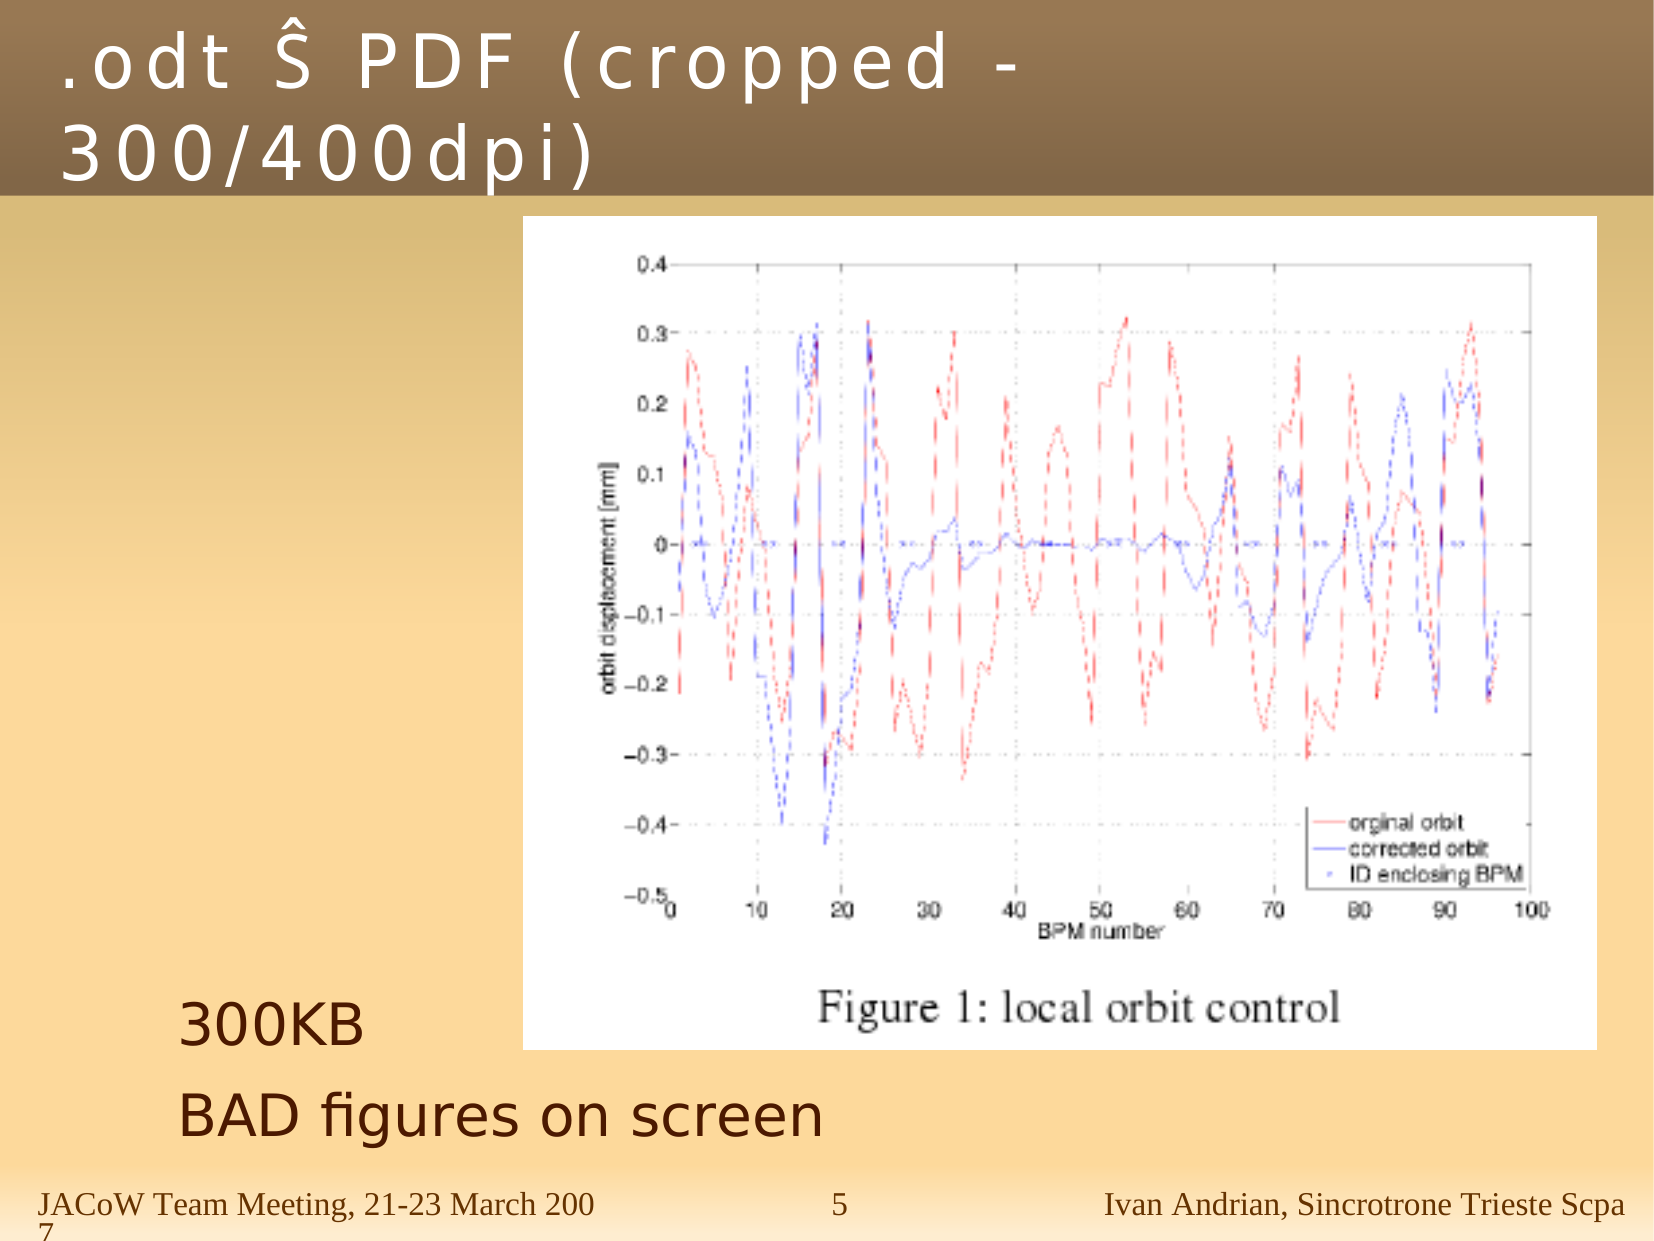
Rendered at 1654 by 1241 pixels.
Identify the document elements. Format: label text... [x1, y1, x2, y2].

picture [0, 0, 1654, 1241]
title .odt Ŝ PDF (cropped - 300/400dpi) [59, 29, 1595, 178]
list 300KB BAD figures on screen [82, 290, 1571, 1151]
